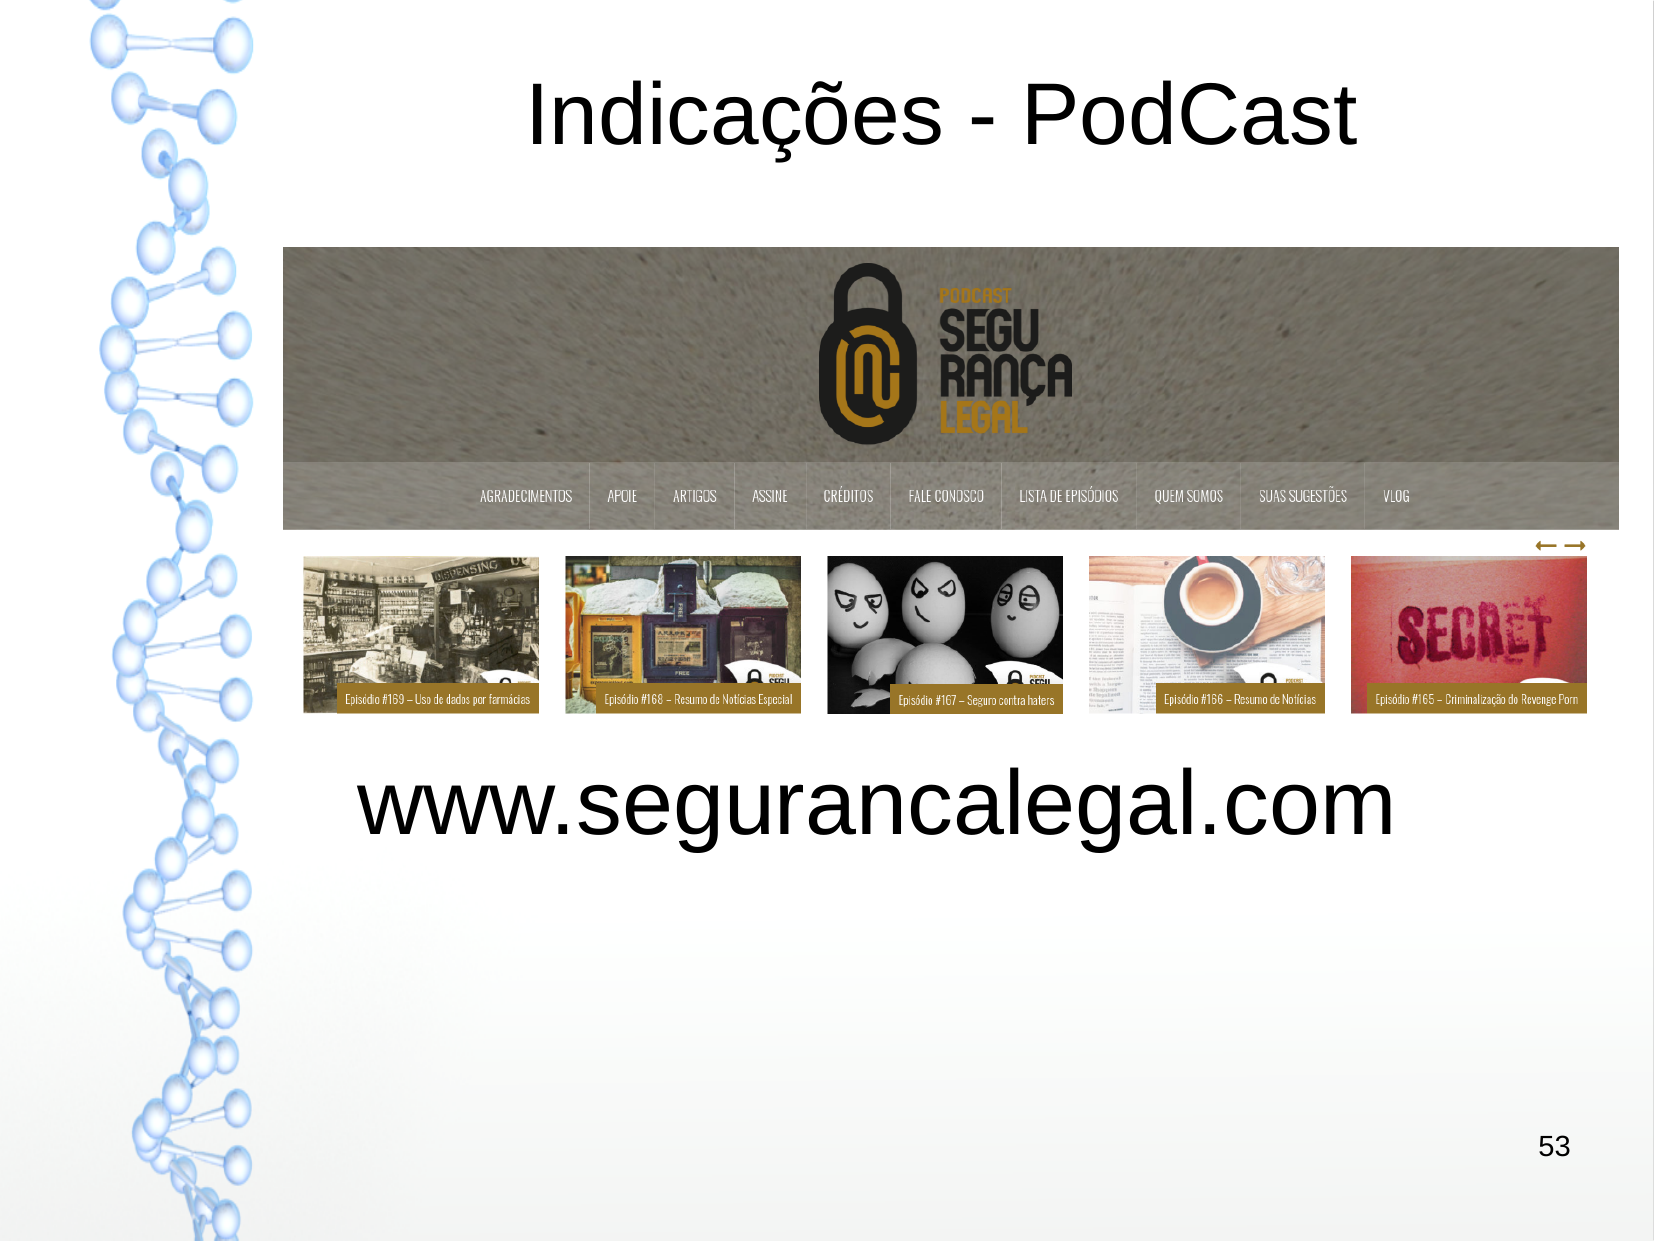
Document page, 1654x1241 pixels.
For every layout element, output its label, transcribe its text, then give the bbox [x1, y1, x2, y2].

text_box www.segurancalegal.com [342, 744, 1654, 1000]
picture [0, 0, 1654, 1241]
title Indicações - PodCast [277, 11, 1607, 217]
